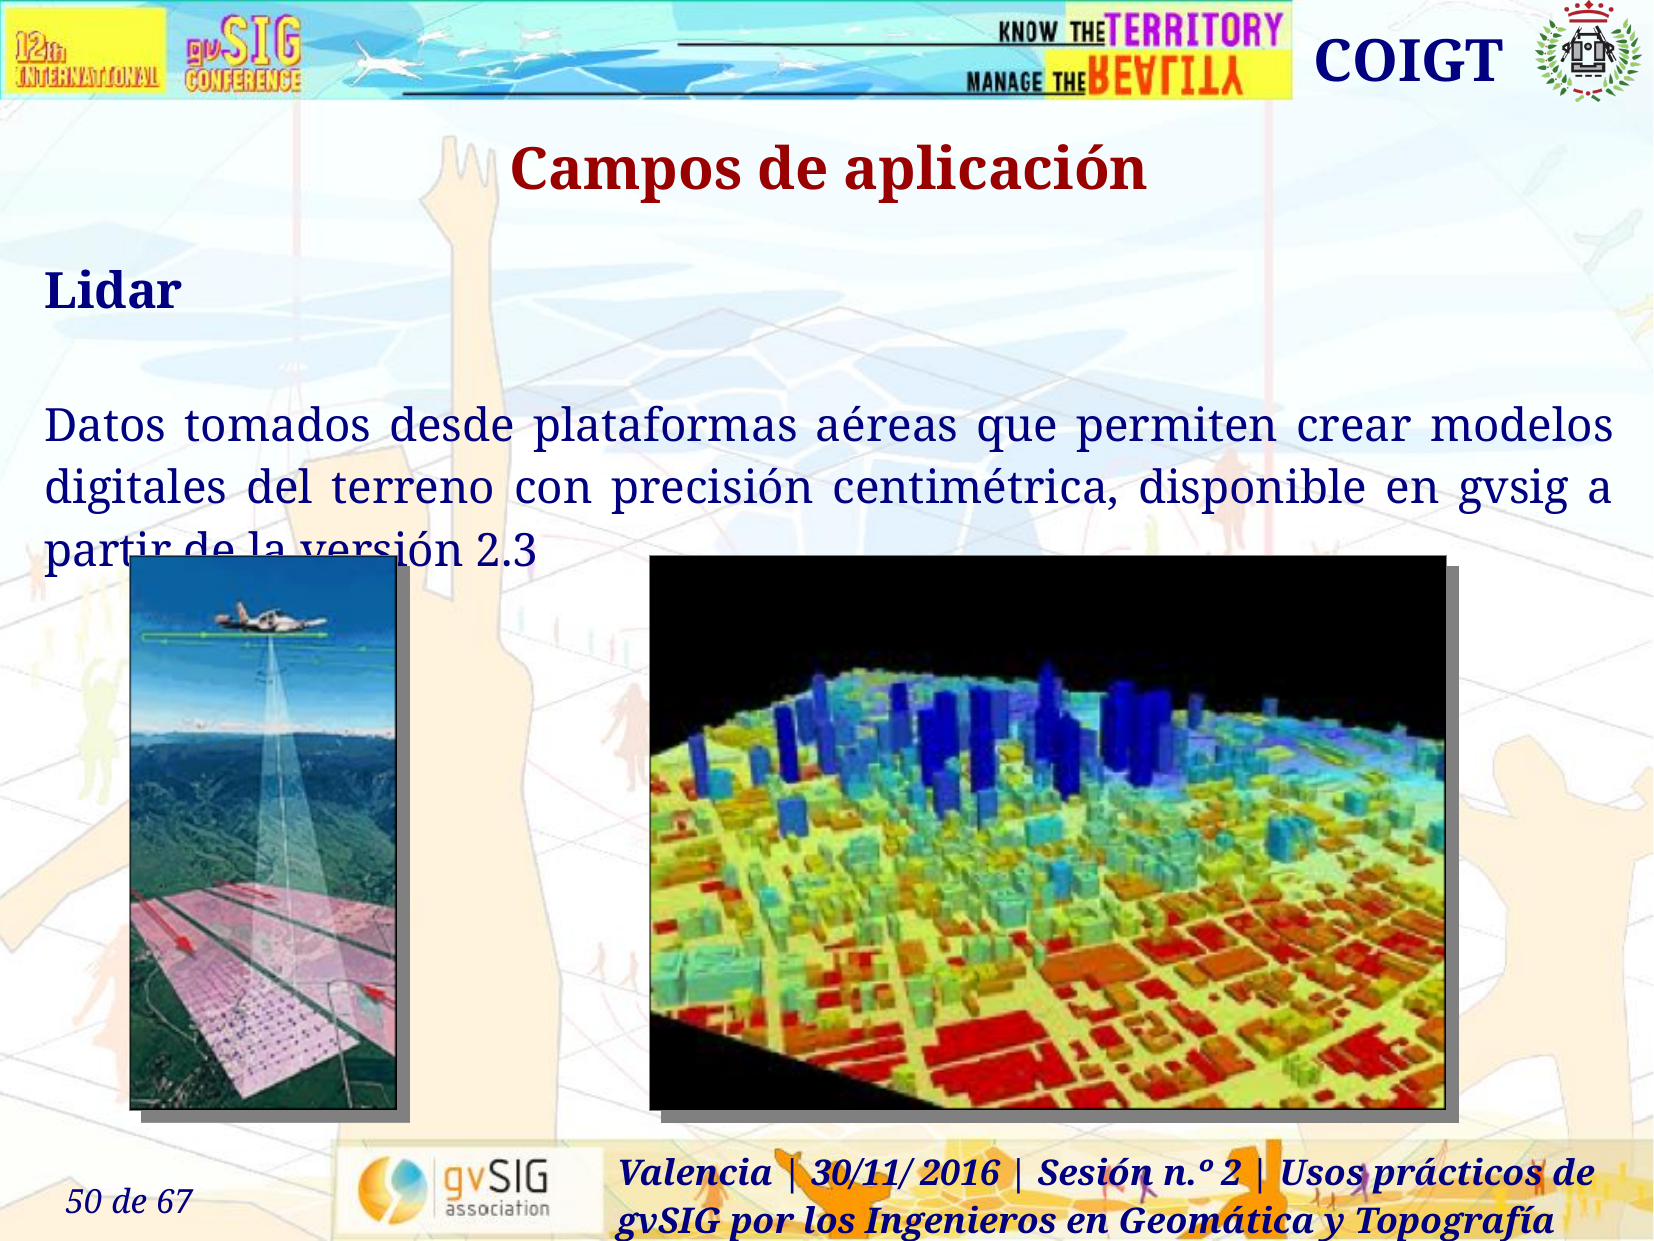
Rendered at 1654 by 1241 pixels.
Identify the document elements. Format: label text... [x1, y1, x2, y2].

text_box Campos de aplicación [28, 120, 1630, 202]
text_box Valencia | 30/11/ 2016 | Sesión n.º 2 | Usos prácticos de gvSIG por los Ingenieros en Geomática y Topografía [602, 1140, 1654, 1241]
text_box Lidar Datos tomados desde plataformas aéreas que permiten crear modelos digitales del terreno con precisión centimétrica, disponible en gvsig a partir de la versión 2.3 [29, 248, 1630, 1238]
picture [129, 555, 398, 1111]
picture [0, 0, 1654, 1241]
picture [649, 555, 1447, 1111]
text_box COIGT [1299, 12, 1654, 148]
